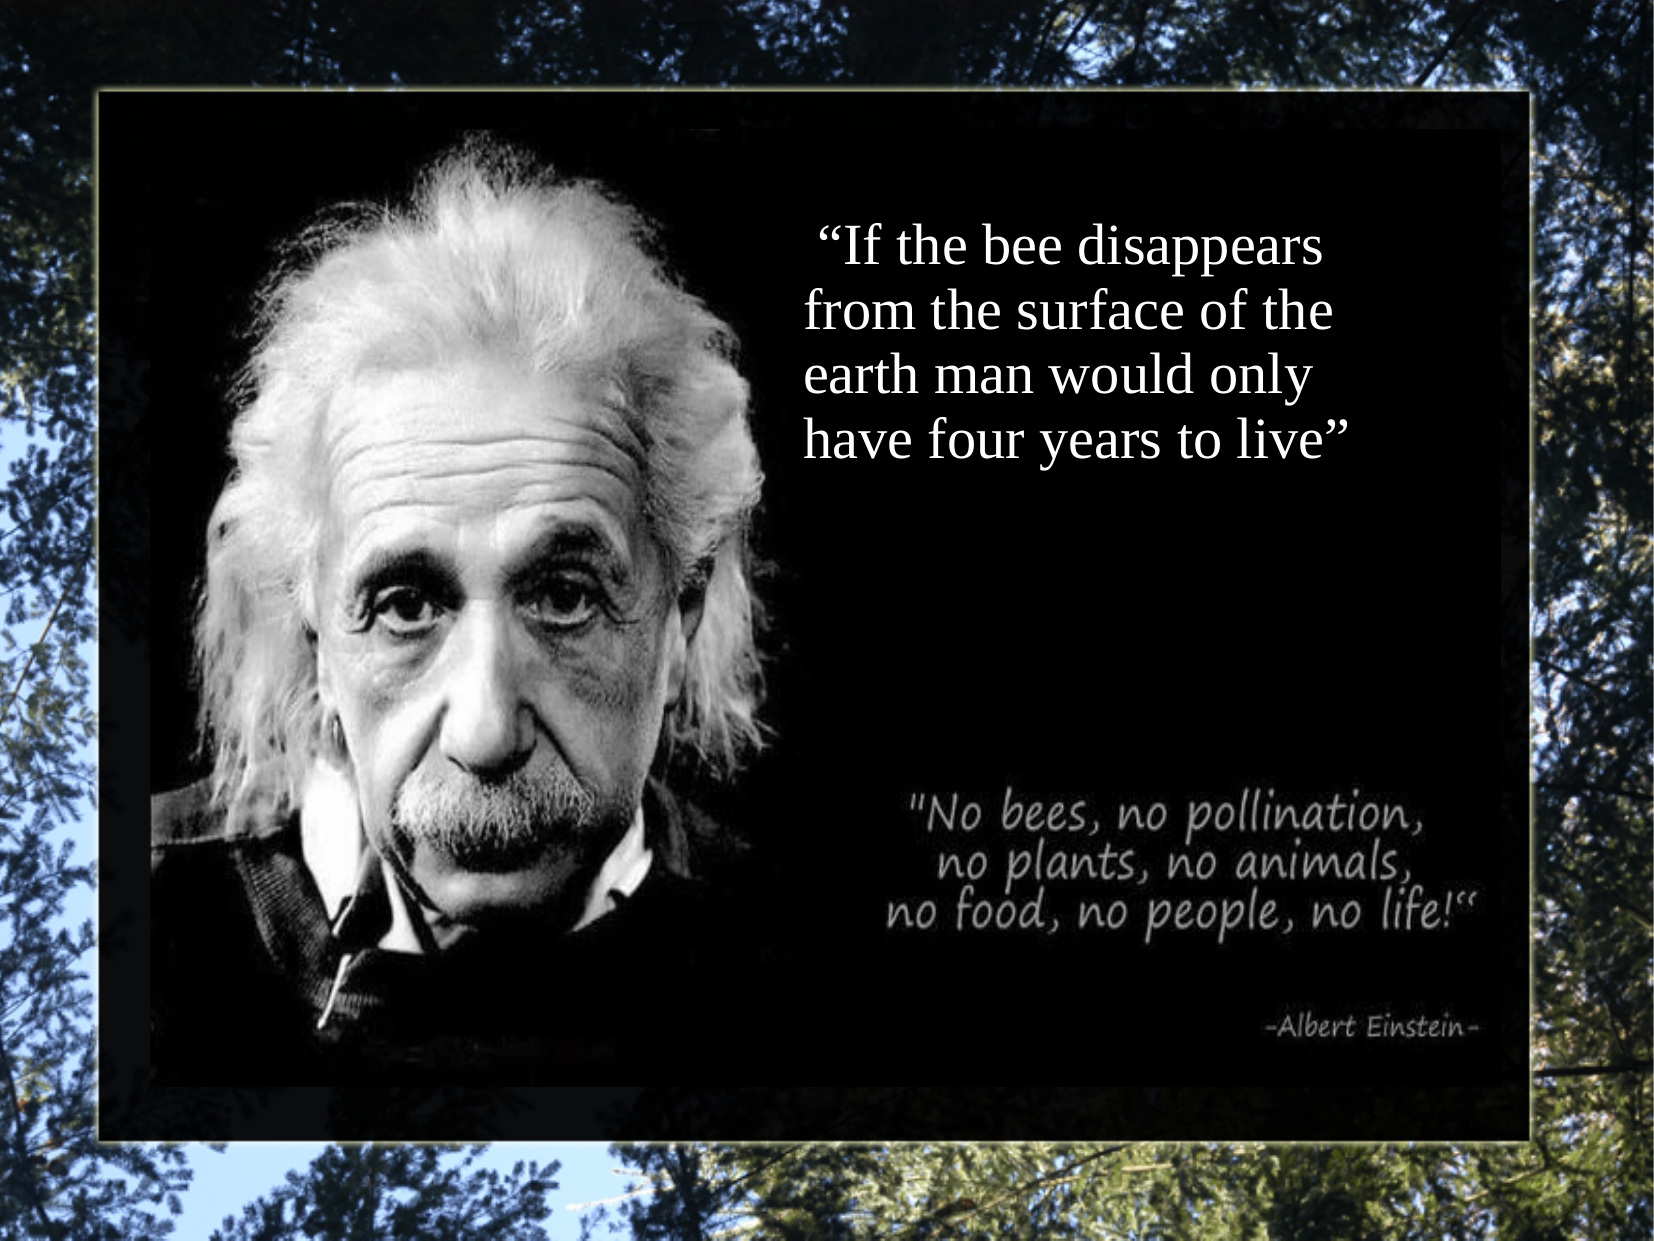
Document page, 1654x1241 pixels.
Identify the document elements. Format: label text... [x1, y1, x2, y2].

list “If the bee disappears from the surface of the earth man would only have four years to live” [803, 212, 1394, 674]
picture [0, 0, 1654, 1241]
